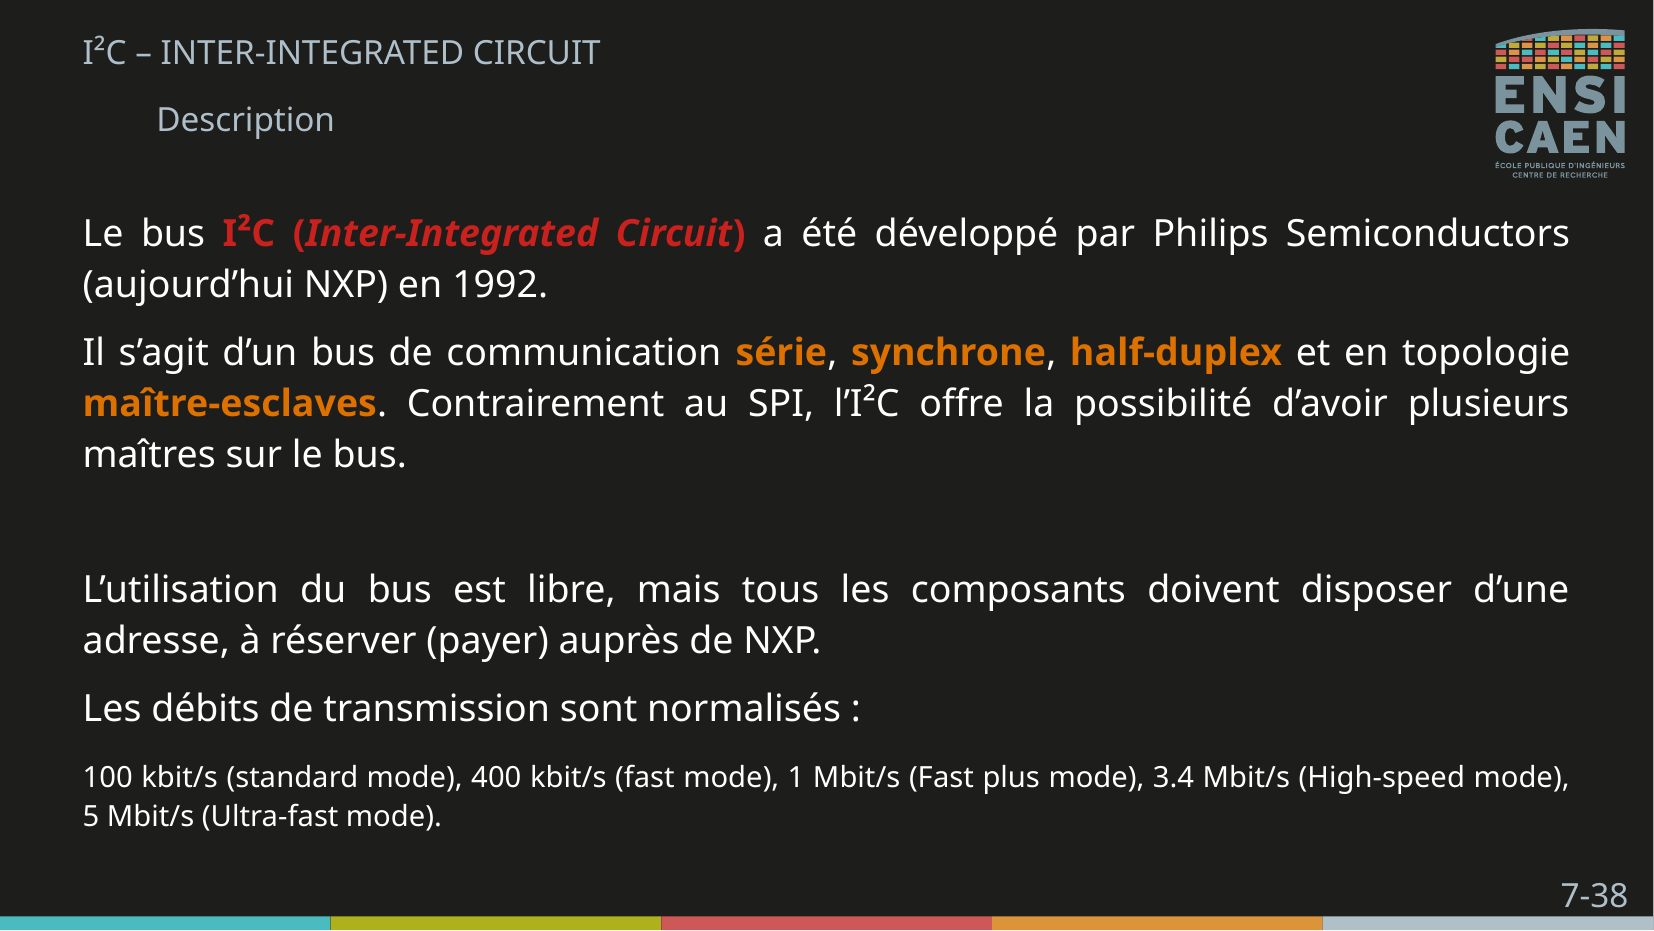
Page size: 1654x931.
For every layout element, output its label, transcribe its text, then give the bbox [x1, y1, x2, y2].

list Le bus I²C (Inter-Integrated Circuit) a été développé par Philips Semiconductors (aujourd’hui NXP) en 1992. Il s’agit d’un bus de communication série, synchrone, half-duplex et en topologie maître-esclaves. Contrairement au SPI, l’I²C offre la possibilité d’avoir plusieurs maîtres sur le bus. L’utilisation du bus est libre, mais tous les composants doivent disposer d’une adresse, à réserver (payer) auprès de NXP. Les débits de transmission sont normalisés : 100 kbit/s (standard mode), 400 kbit/s (fast mode), 1 Mbit/s (Fast plus mode), 3.4 Mbit/s (High-speed mode), 5 Mbit/s (Ultra-fast mode). [82, 206, 1571, 916]
title I²C – INTER-INTEGRATED CIRCUIT Description [82, 0, 1467, 148]
